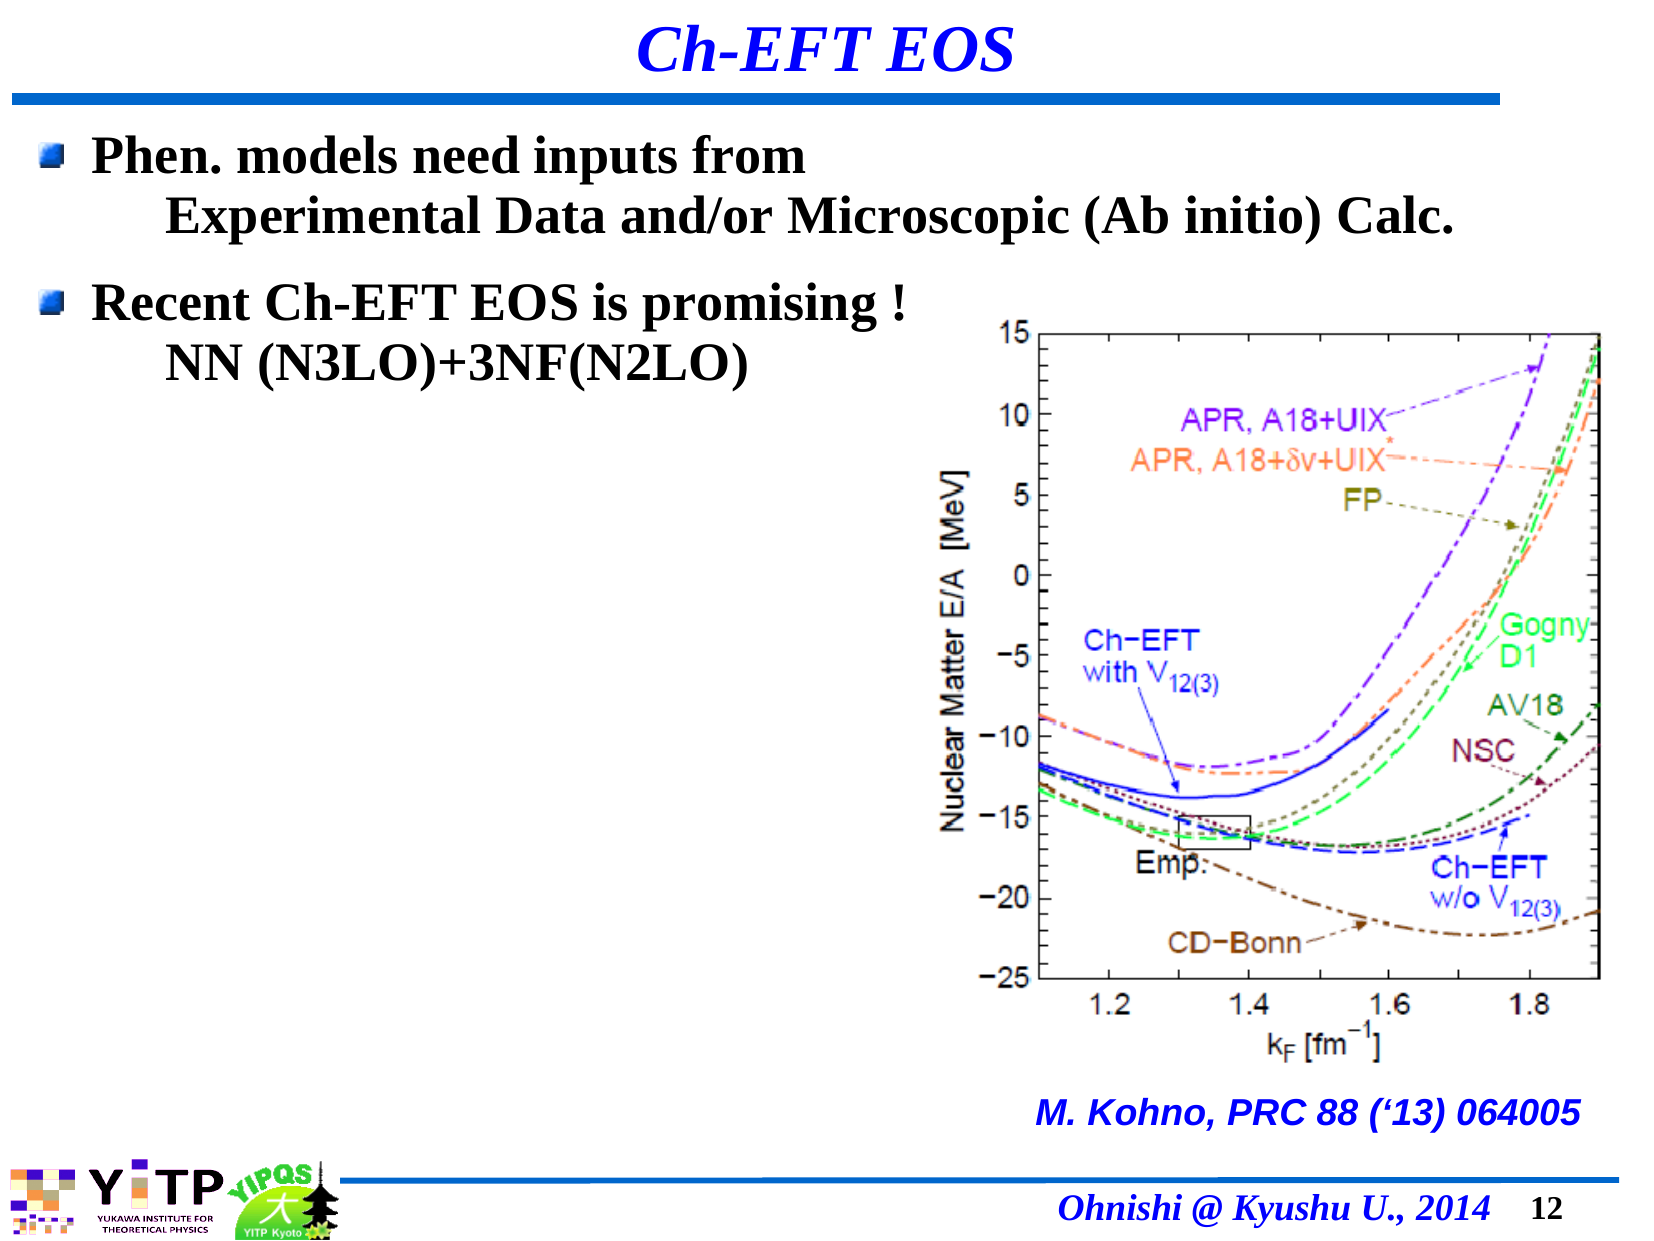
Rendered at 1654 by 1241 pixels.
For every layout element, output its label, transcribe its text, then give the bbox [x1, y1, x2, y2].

list Phen. models need inputs from Experimental Data and/or Microscopic (Ab initio) Calc. Recent Ch-EFT EOS is promising ! NN (N3LO)+3NF(N2LO) [20, 124, 1621, 1137]
picture [927, 307, 1621, 1073]
title Ch-EFT EOS [0, 0, 1654, 99]
text_box M. Kohno, PRC 88 (‘13) 064005 [1020, 1072, 1621, 1148]
picture [0, 1154, 340, 1241]
